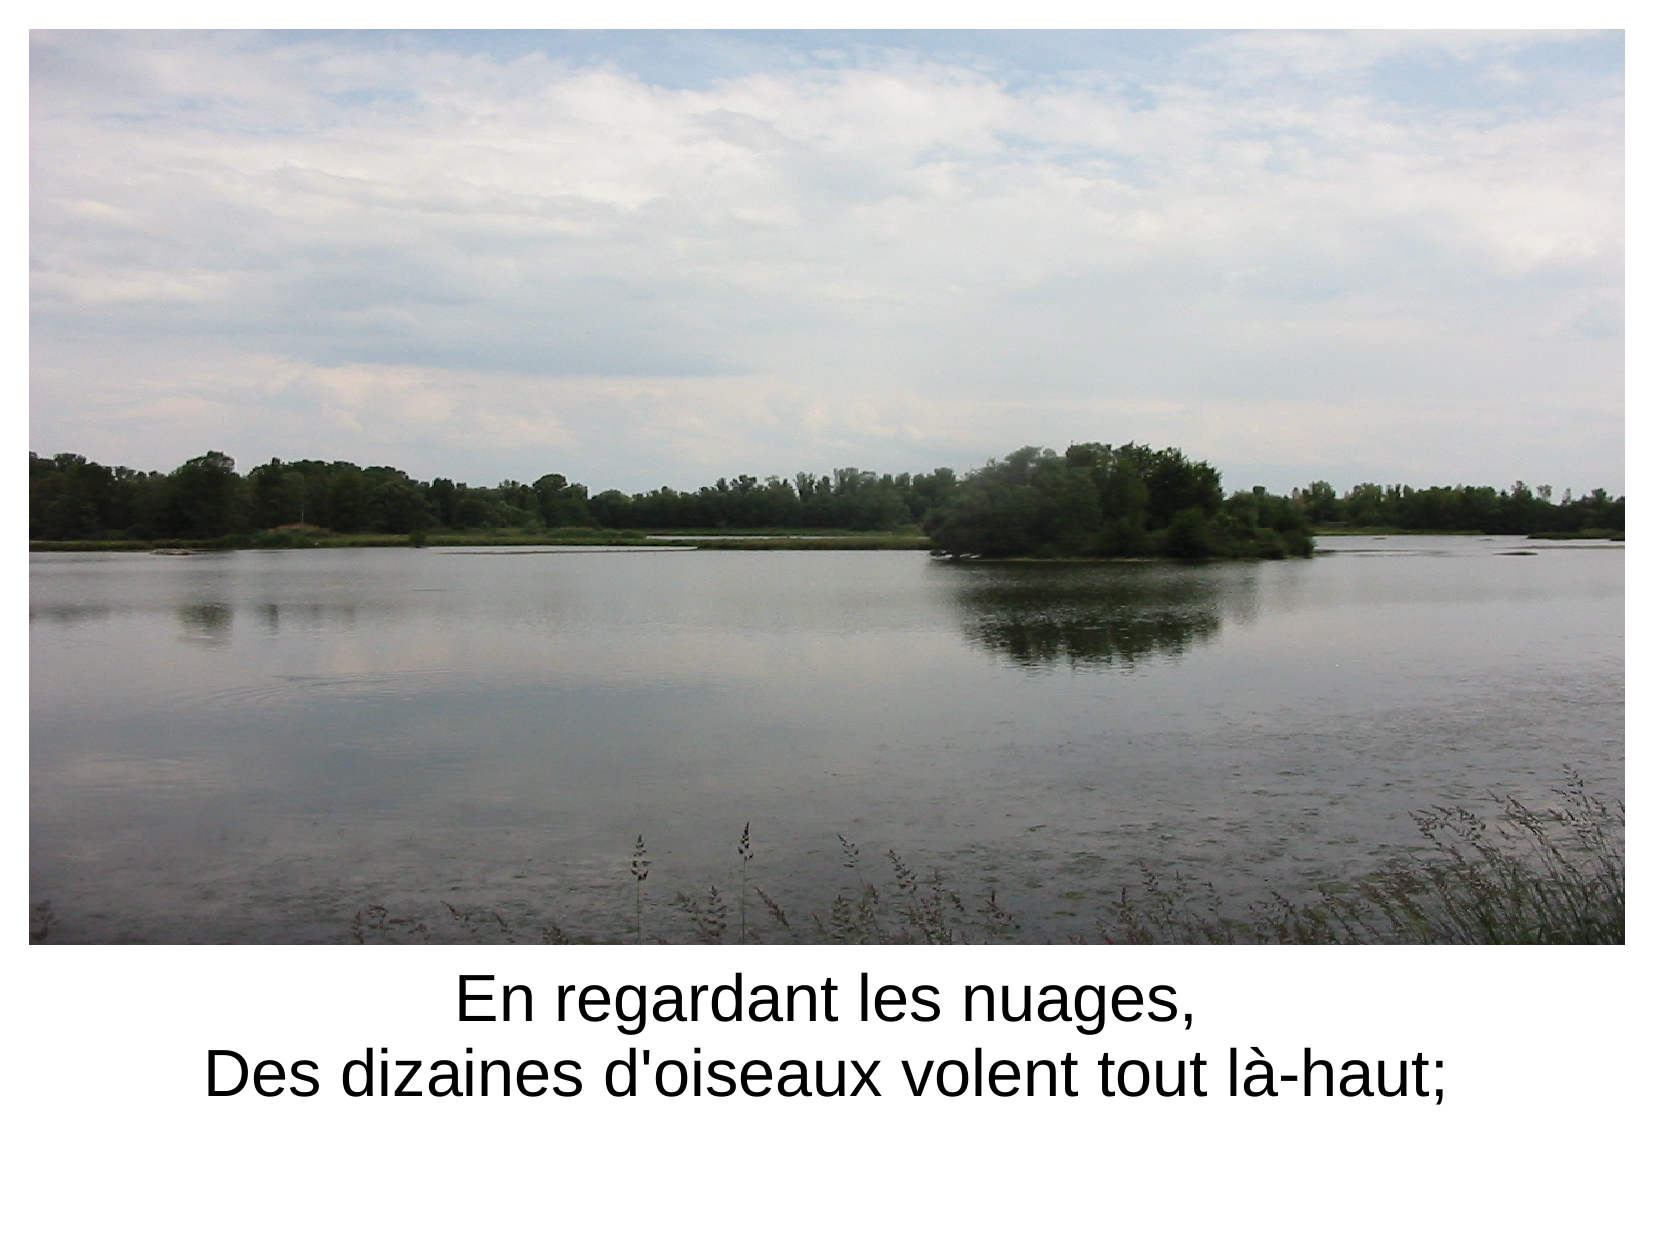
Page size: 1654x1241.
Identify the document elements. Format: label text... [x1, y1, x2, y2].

picture [29, 29, 1625, 945]
subtitle En regardant les nuages, Des dizaines d'oiseaux volent tout là-haut; [82, 945, 1571, 1111]
